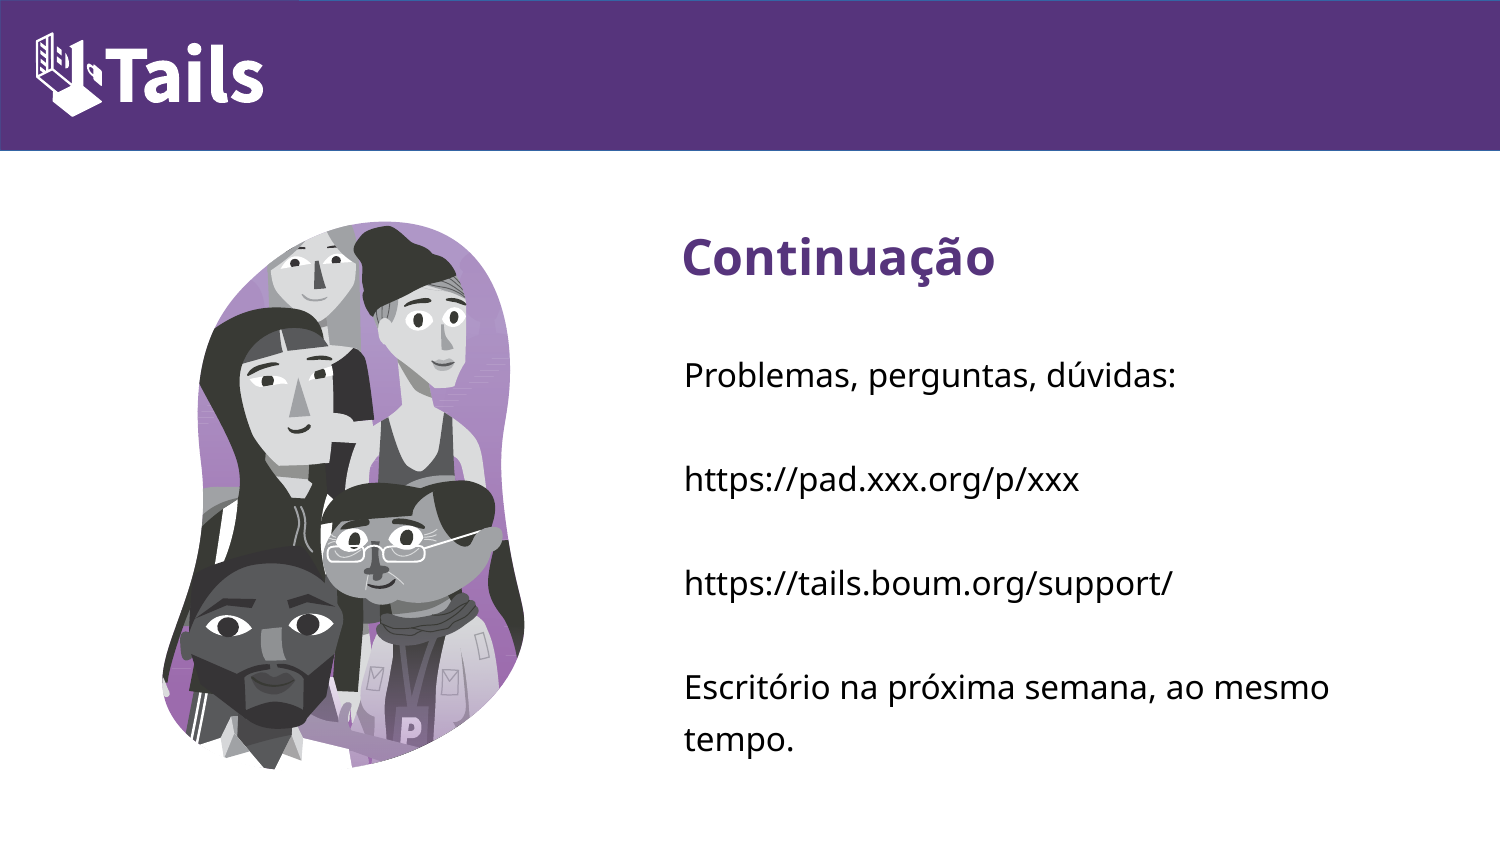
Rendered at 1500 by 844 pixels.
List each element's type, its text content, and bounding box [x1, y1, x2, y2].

picture [155, 214, 532, 778]
title Continuação [680, 197, 1426, 314]
text_box Problemas, perguntas, dúvidas: https://pad.xxx.org/p/xxx https://tails.boum.org/support/ Escritório na próxima semana, ao mesmo tempo. [669, 337, 1457, 689]
